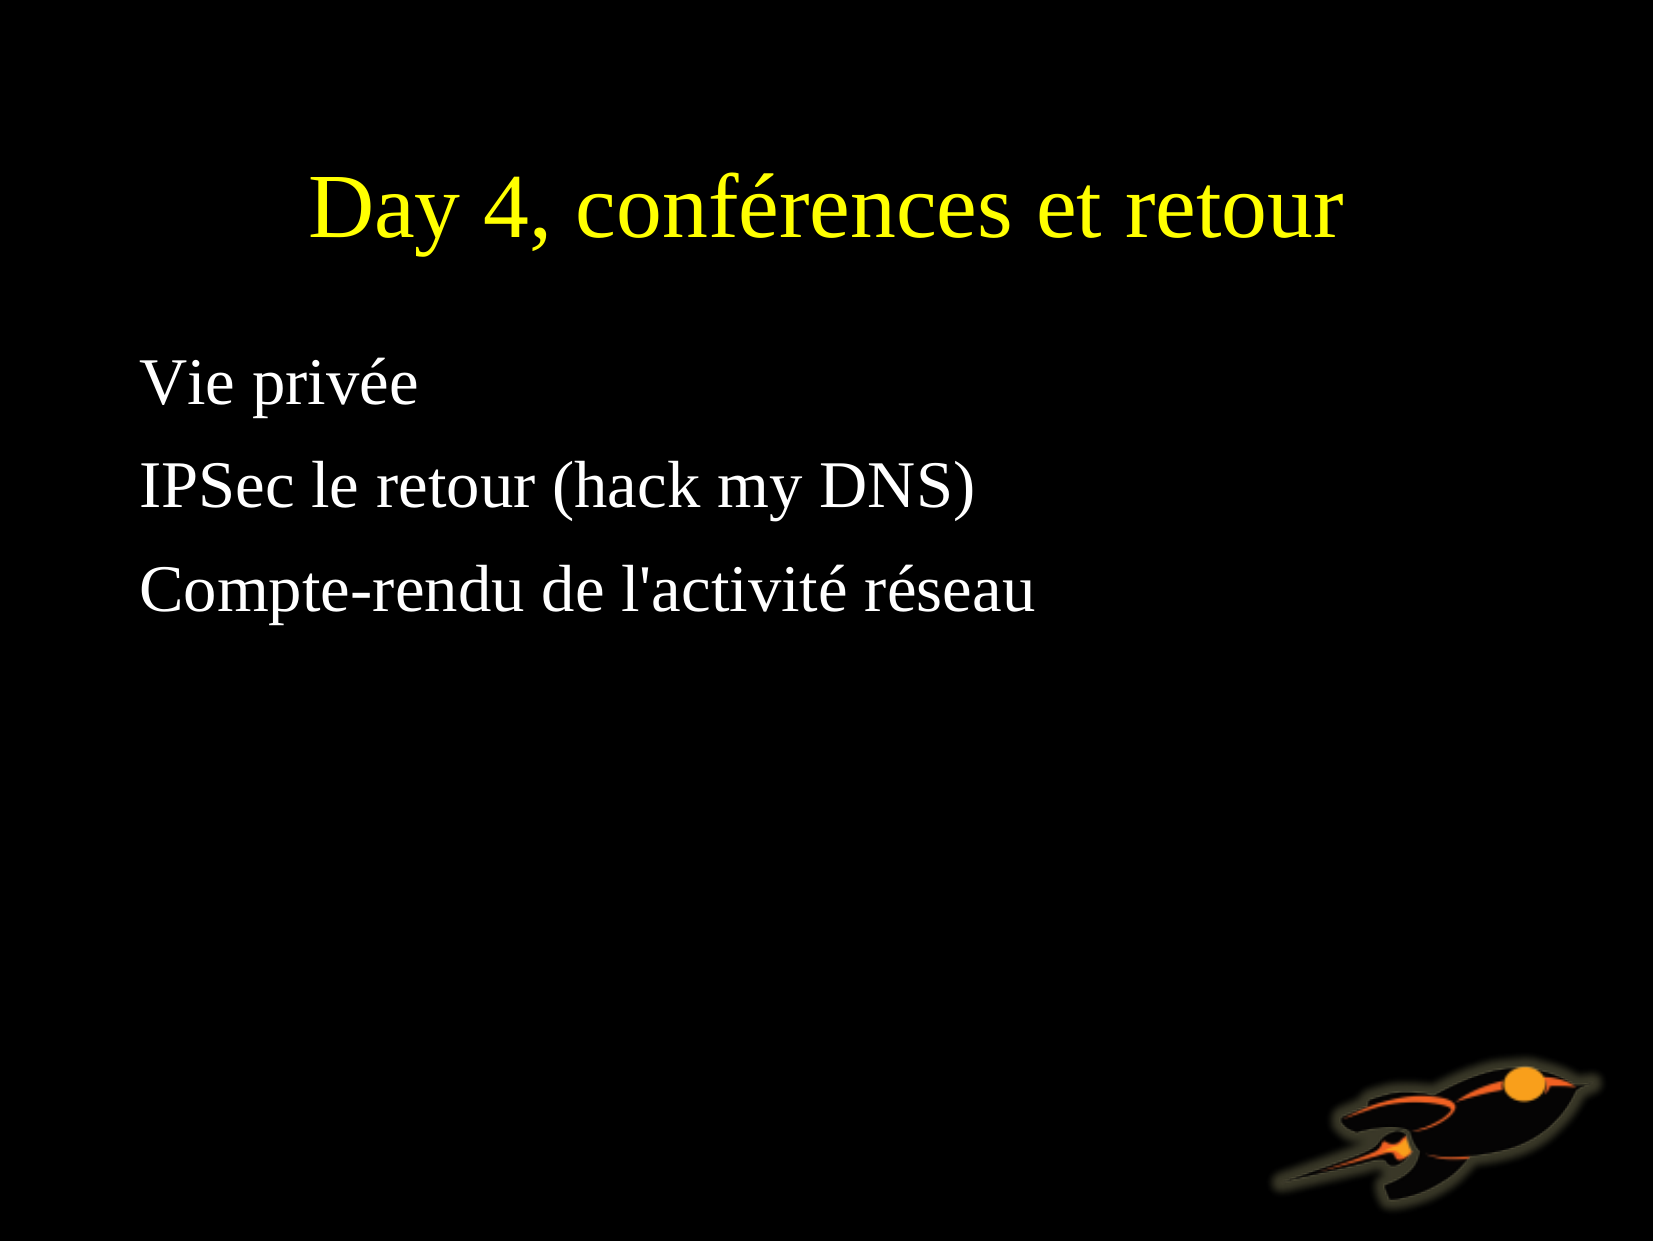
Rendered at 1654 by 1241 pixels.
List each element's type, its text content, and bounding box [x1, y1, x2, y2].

picture [1219, 1032, 1653, 1241]
list Vie privée IPSec le retour (hack my DNS) Compte-rendu de l'activité réseau [121, 344, 1533, 1127]
title Day 4, conférences et retour [121, 102, 1533, 311]
